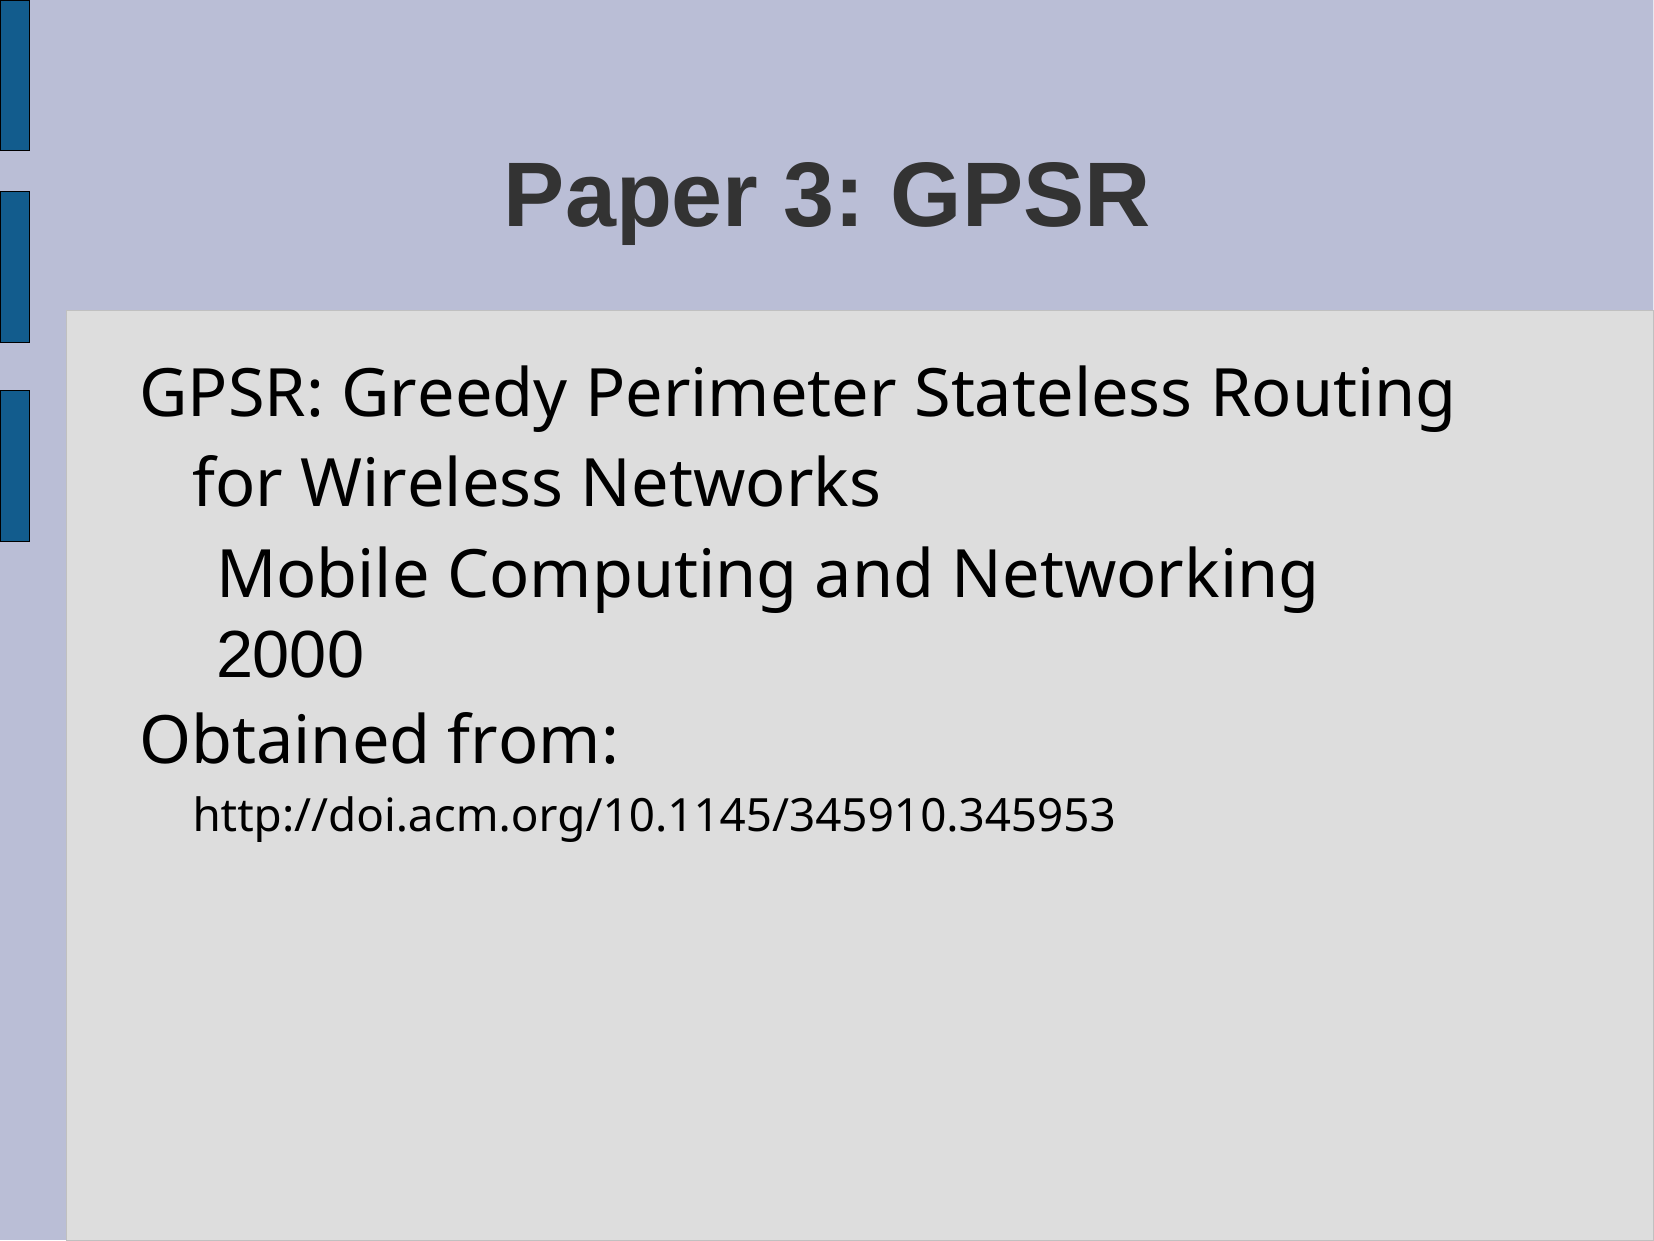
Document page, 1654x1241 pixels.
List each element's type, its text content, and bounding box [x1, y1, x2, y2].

list GPSR: Greedy Perimeter Stateless Routing for Wireless Networks Mobile Computing and Networking 2000 Obtained from: http://doi.acm.org/10.1145/345910.345953 [121, 344, 1534, 1127]
title Paper 3: GPSR [121, 91, 1534, 299]
